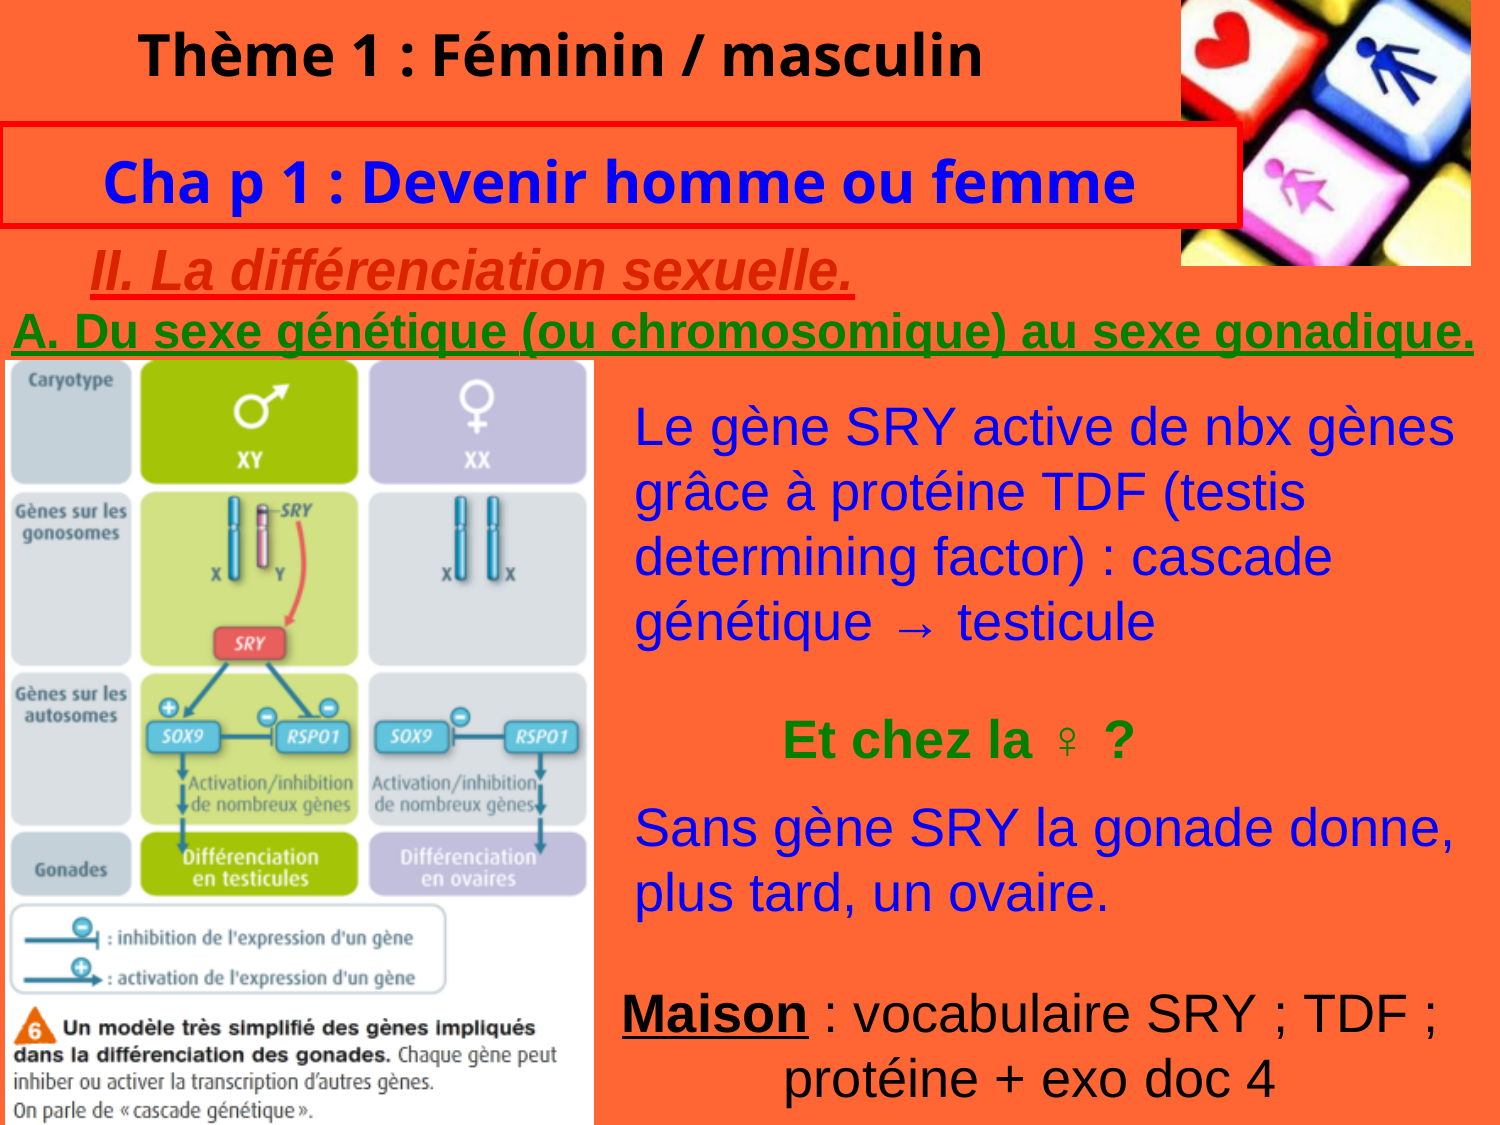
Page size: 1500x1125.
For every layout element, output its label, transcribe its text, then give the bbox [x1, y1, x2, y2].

text_box Sans gène SRY la gonade donne, plus tard, un ovaire. [620, 785, 1500, 931]
chart [10, 236, 1488, 416]
text_box Thème 1 : Féminin / masculin [0, 0, 1122, 96]
picture [1181, 0, 1471, 266]
text_box Cha p 1 : Devenir homme ou femme [0, 124, 1241, 226]
text_box Le gène SRY active de nbx gènes grâce à protéine TDF (testis determining factor) : cascade génétique → testicule [620, 383, 1500, 659]
text_box Maison : vocabulaire SRY ; TDF ; protéine + exo doc 4 [590, 971, 1471, 1117]
text_box Et chez la ♀ ? [767, 696, 1329, 777]
picture [5, 360, 594, 1125]
